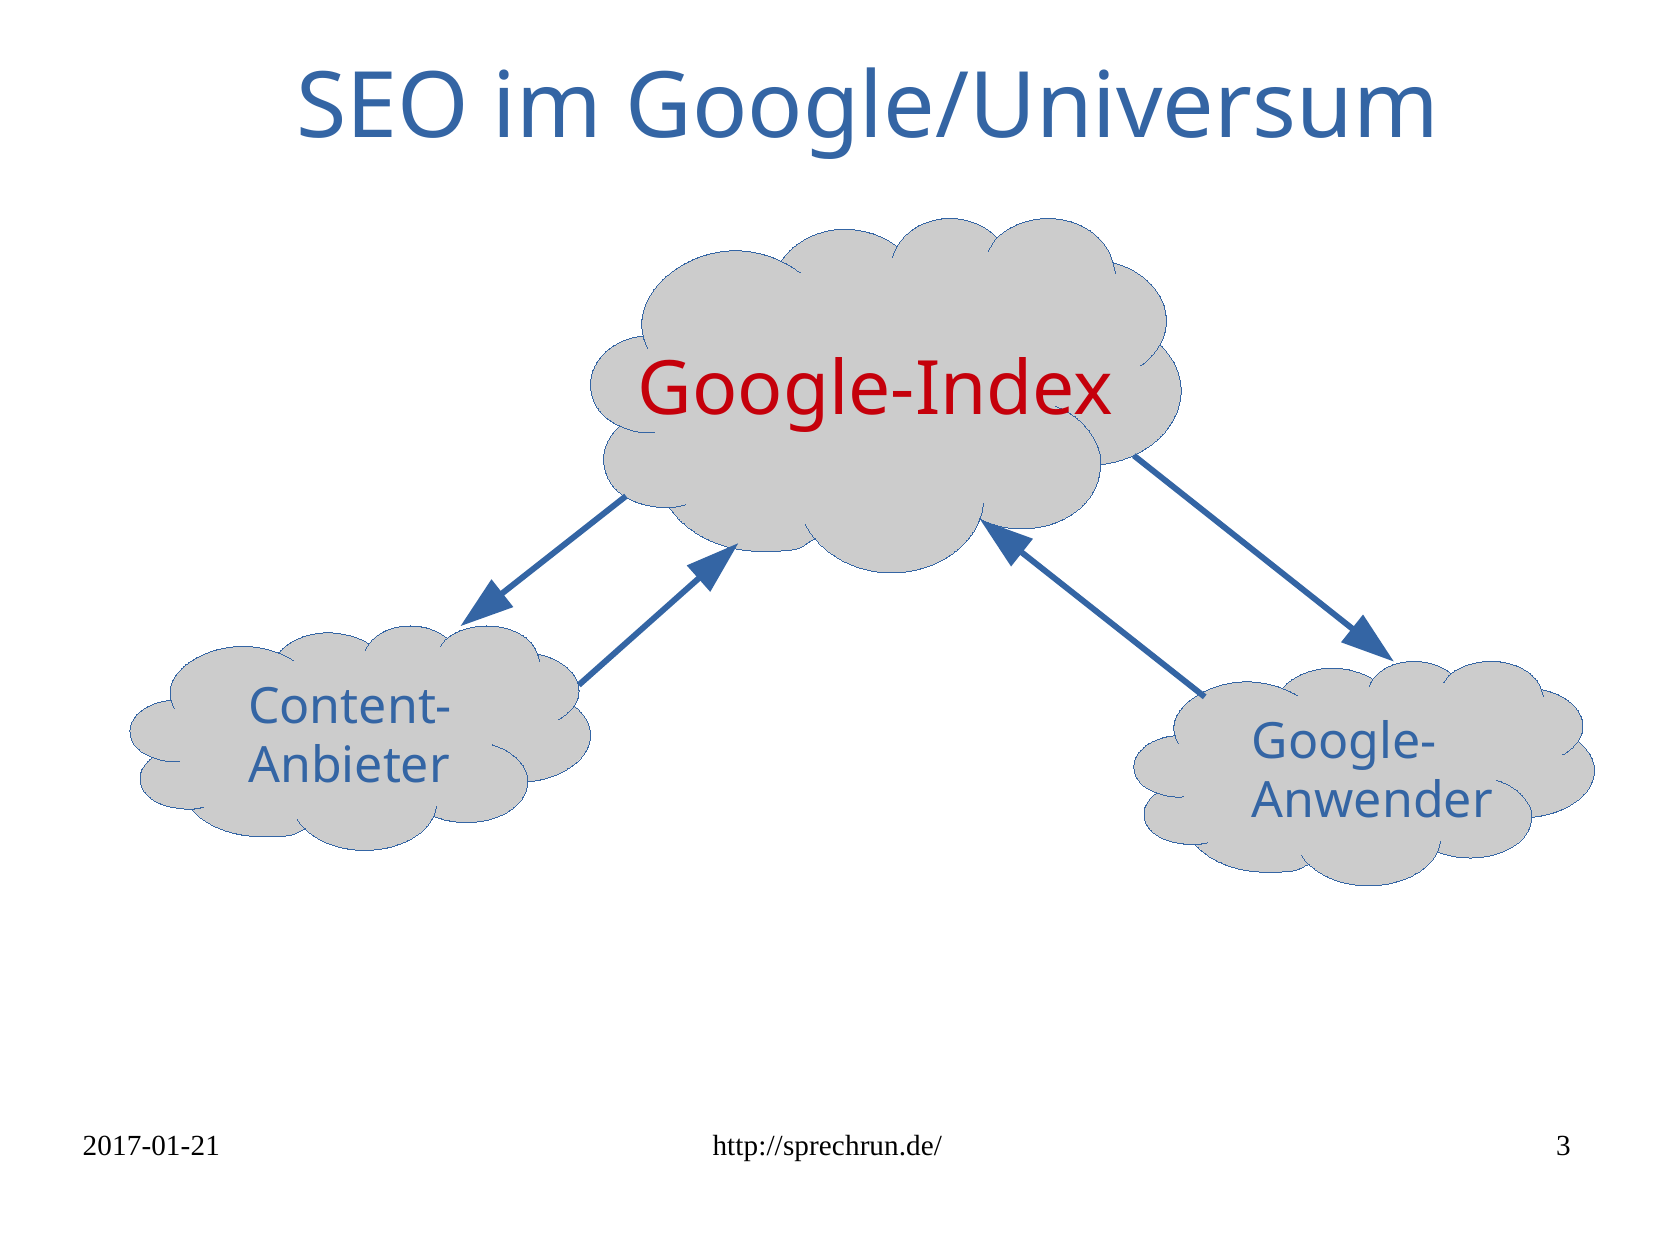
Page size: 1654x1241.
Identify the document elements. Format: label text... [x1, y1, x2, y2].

text_box [129, 625, 591, 836]
list Google-Anwender [1251, 714, 1536, 981]
list Content-Anbieter [248, 679, 497, 886]
text_box [1133, 661, 1595, 872]
text_box [590, 249, 1167, 573]
title SEO im Google/Universum [82, 0, 1654, 249]
list Google-Index [637, 348, 1188, 467]
